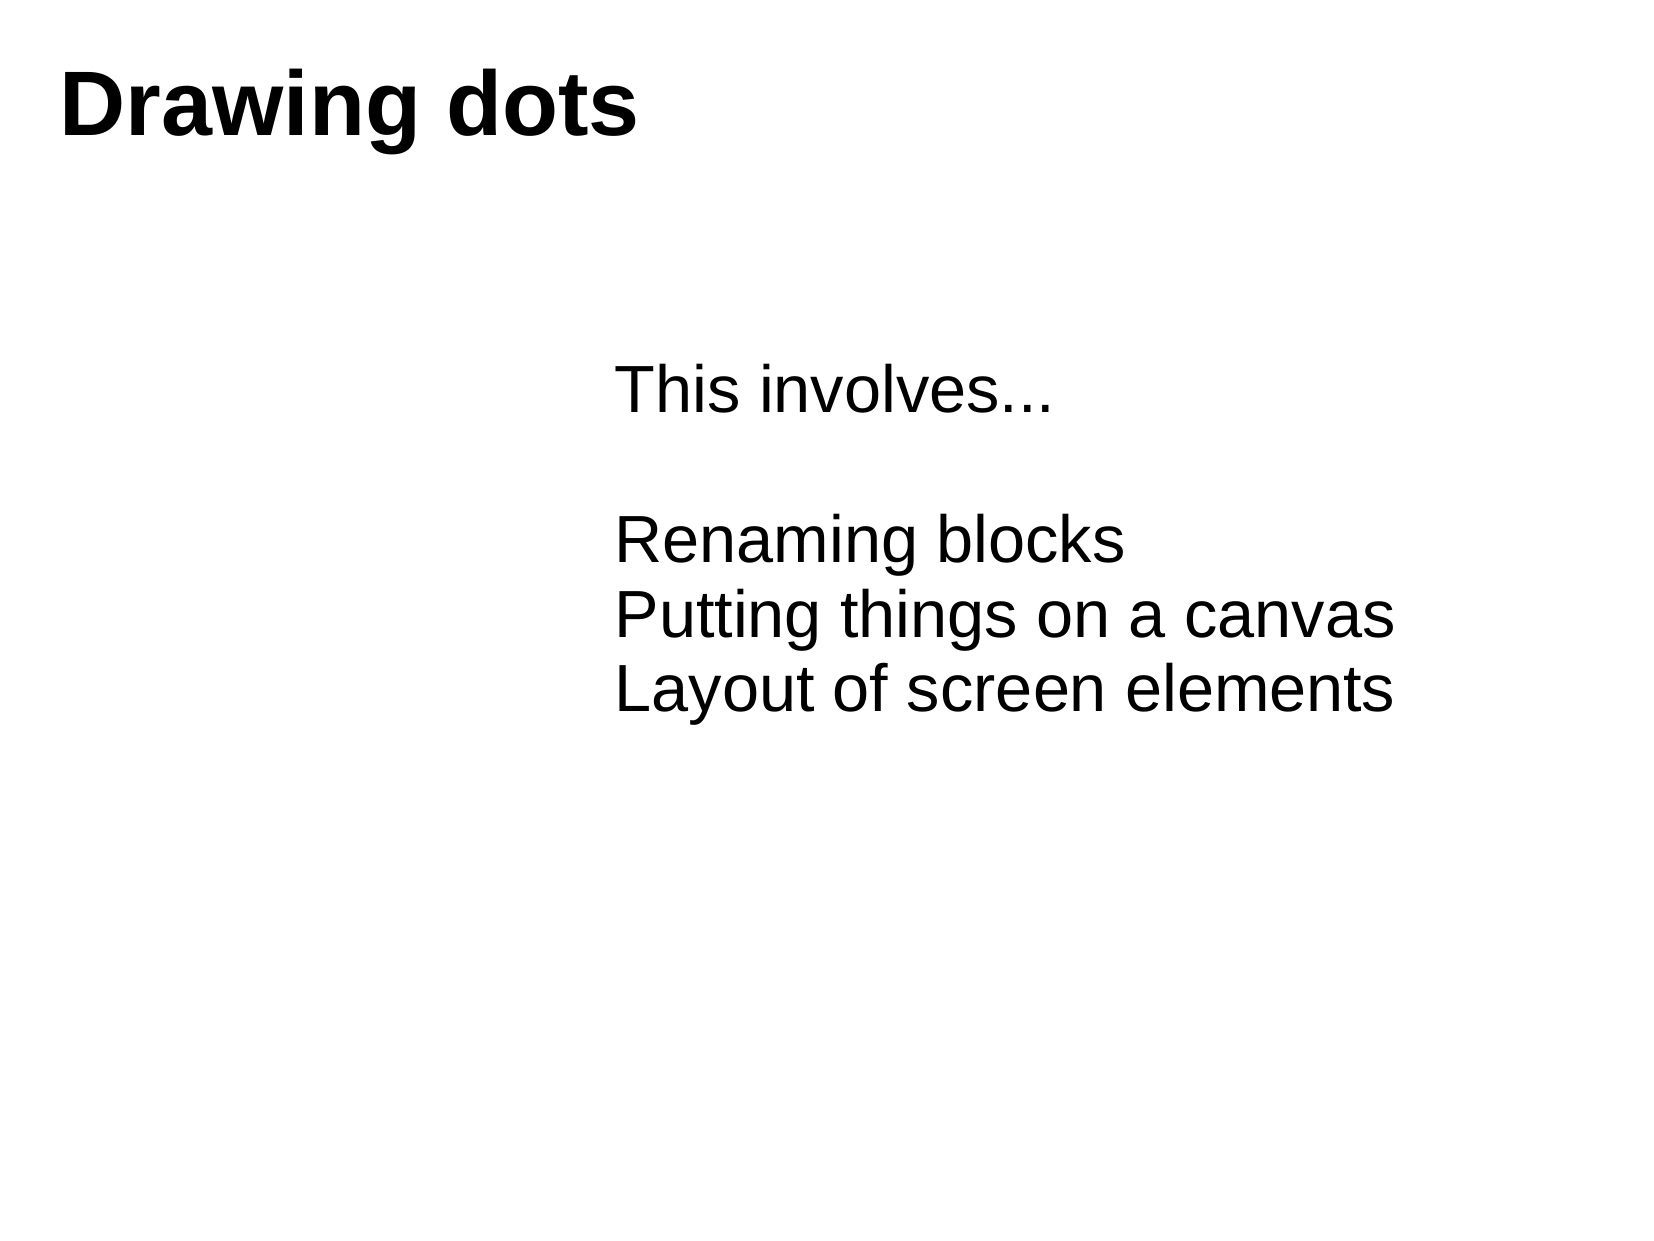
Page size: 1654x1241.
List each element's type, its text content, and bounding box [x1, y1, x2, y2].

text_box Drawing dots [45, 45, 1654, 163]
text_box This involves... Renaming blocks Putting things on a canvas Layout of screen elements [600, 345, 1471, 734]
